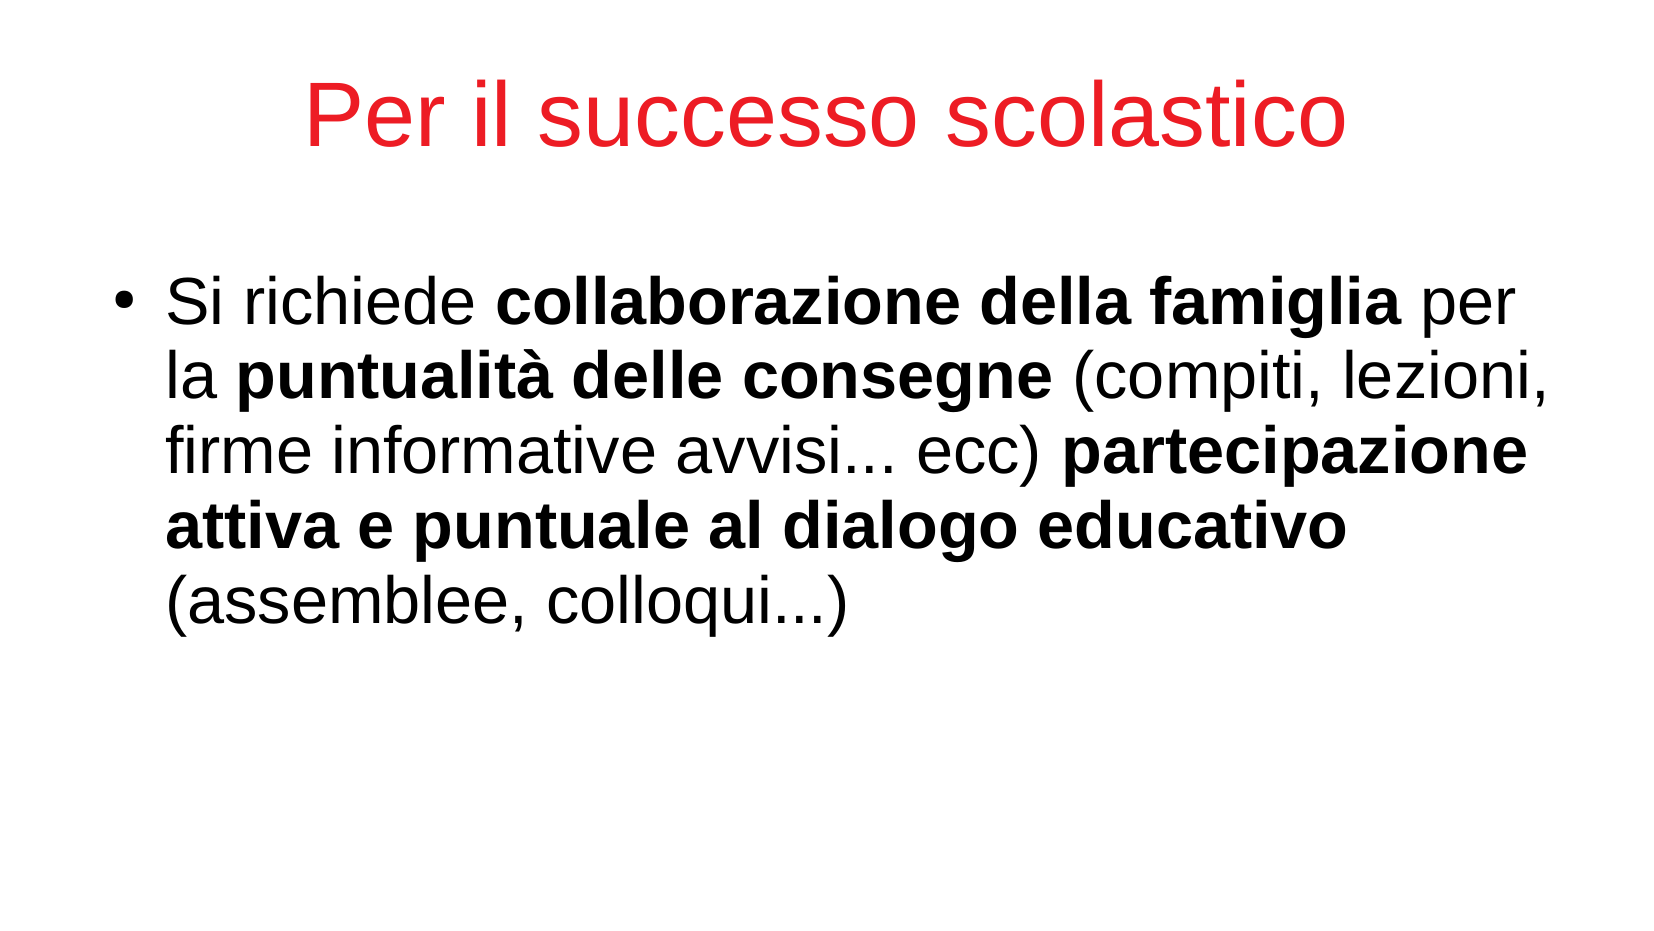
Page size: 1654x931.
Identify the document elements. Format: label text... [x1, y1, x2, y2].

list Si richiede collaborazione della famiglia per la puntualità delle consegne (compiti, lezioni, firme informative avvisi... ecc) partecipazione attiva e puntuale al dialogo educativo (assemblee, colloqui...) [94, 263, 1583, 804]
title Per il successo scolastico [82, 37, 1571, 193]
